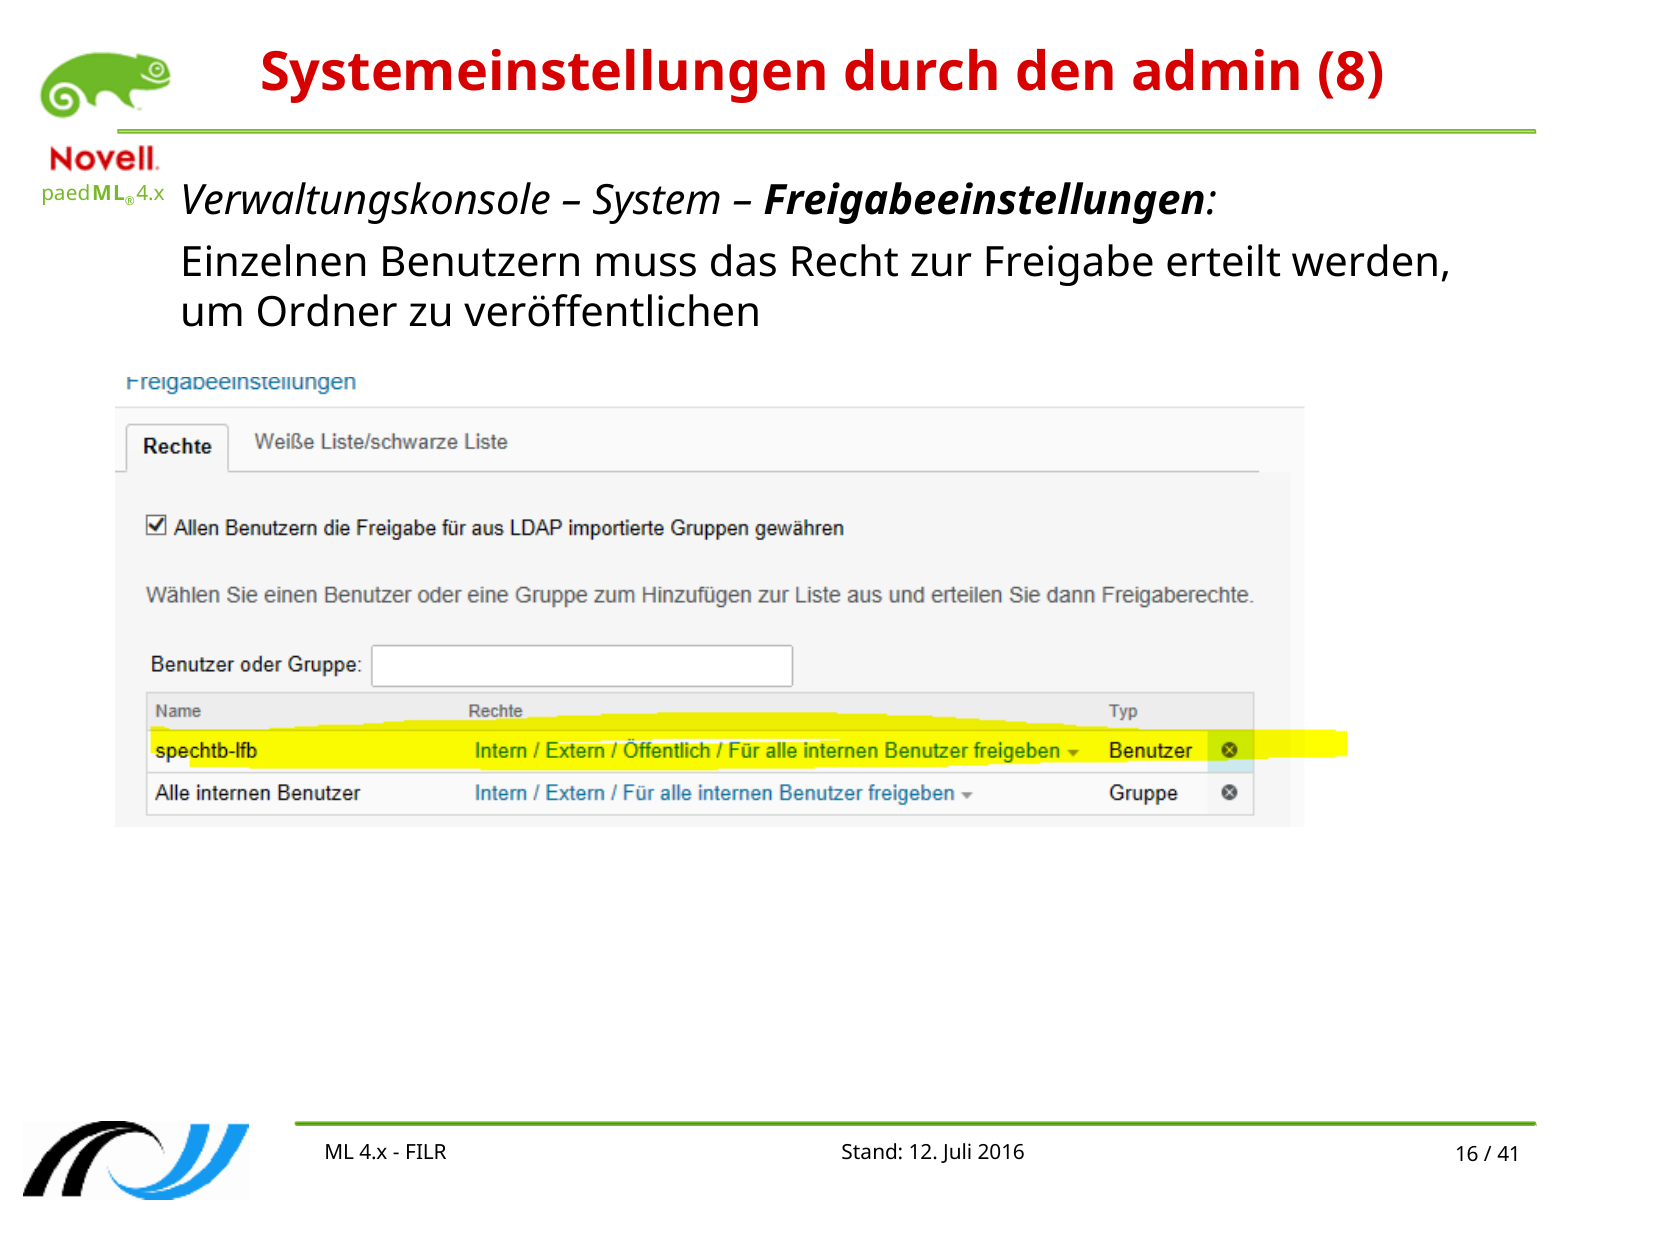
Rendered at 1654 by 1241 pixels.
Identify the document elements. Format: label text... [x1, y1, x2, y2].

text_box Verwaltungskonsole – System – Freigabeeinstellungen: Einzelnen Benutzern muss das Recht zur Freigabe erteilt werden, um Ordner zu veröffentlichen [165, 165, 1512, 626]
picture [115, 377, 1347, 827]
picture [26, 35, 184, 193]
picture [23, 1121, 249, 1200]
title Systemeinstellungen durch den admin (8) [259, 17, 1534, 121]
